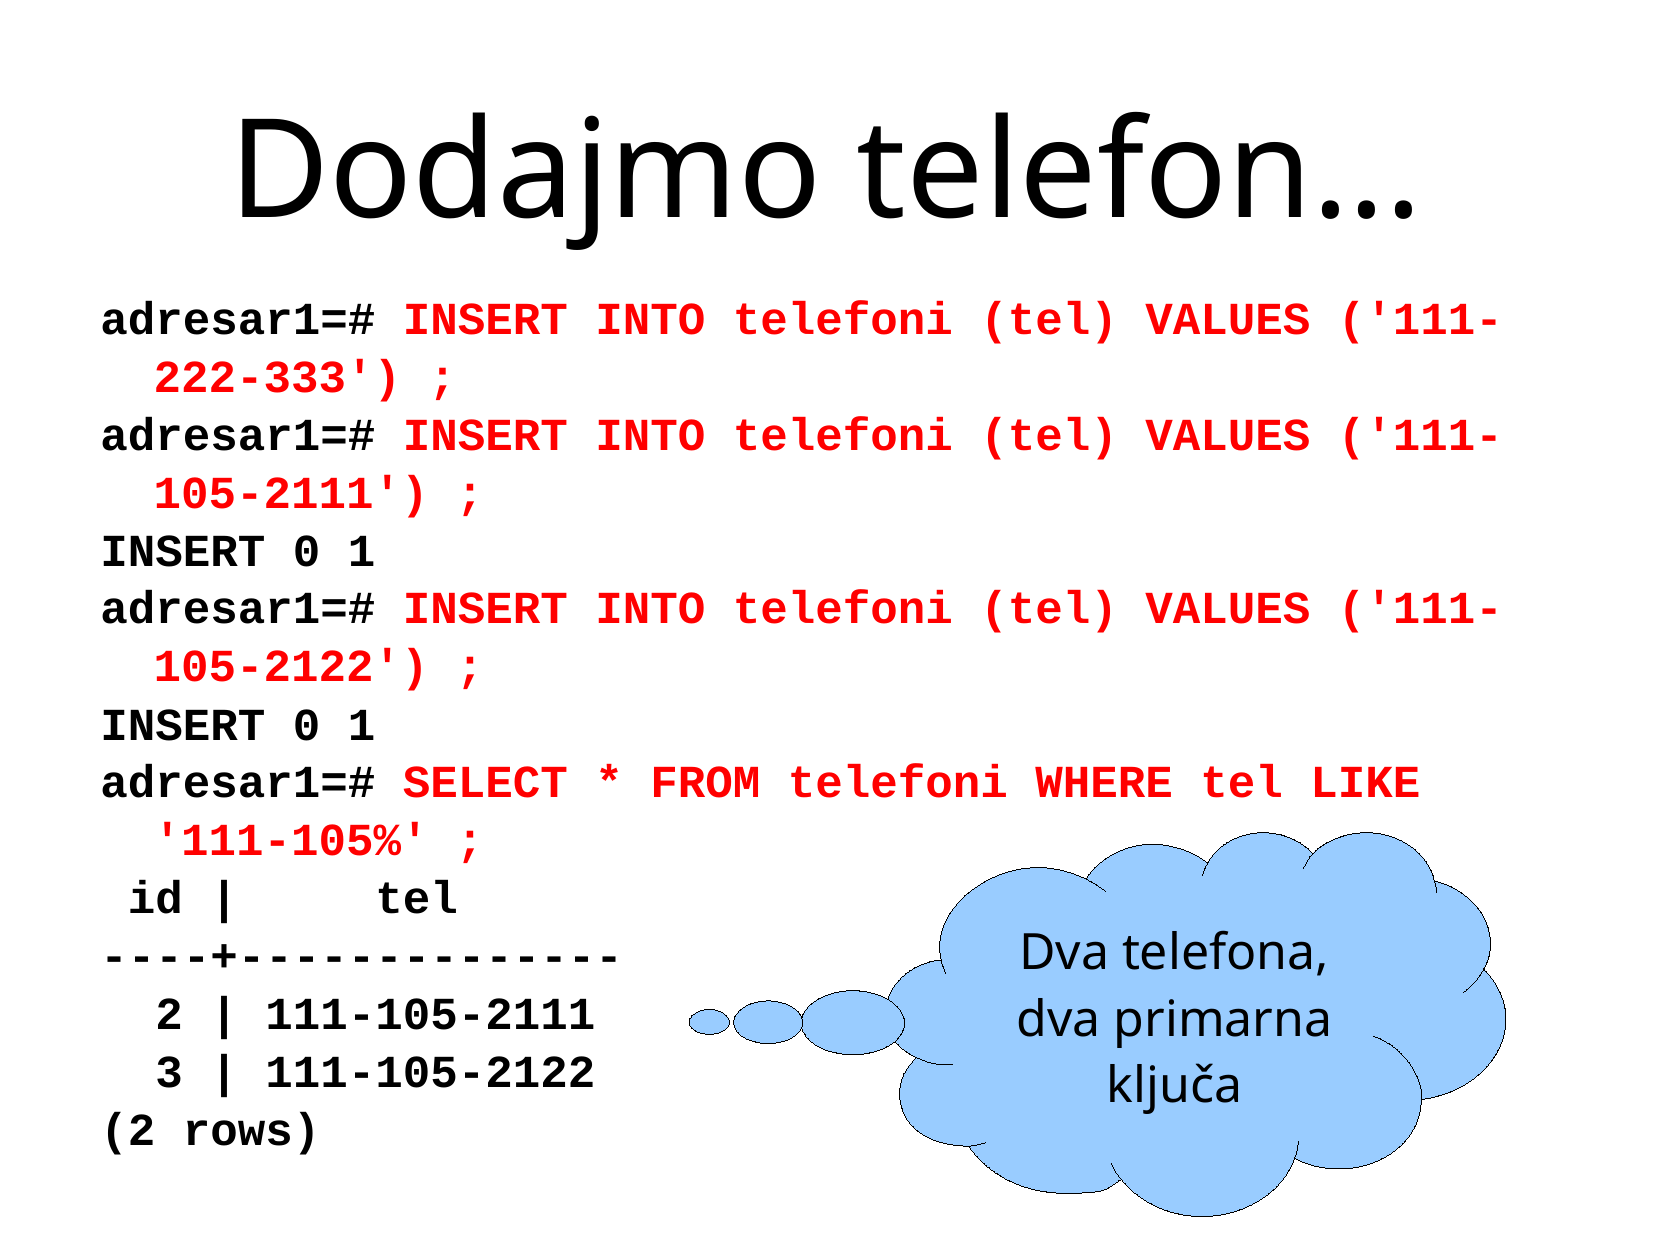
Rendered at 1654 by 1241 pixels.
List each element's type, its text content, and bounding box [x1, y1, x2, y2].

list adresar1=# INSERT INTO telefoni (tel) VALUES ('111-222-333') ; adresar1=# INSERT INTO telefoni (tel) VALUES ('111-105-2111') ; INSERT 0 1 adresar1=# INSERT INTO telefoni (tel) VALUES ('111-105-2122') ; INSERT 0 1 adresar1=# SELECT * FROM telefoni WHERE tel LIKE '111-105%' ; id | tel ----+-------------- 2 | 111-105-2111 3 | 111-105-2122 (2 rows) [82, 290, 1571, 1154]
title Dodajmo telefon... [82, 56, 1571, 250]
text_box Dva telefona, dva primarna ključa [733, 832, 1506, 1217]
text_box Dva telefona, dva primarna ključa [689, 1009, 730, 1035]
